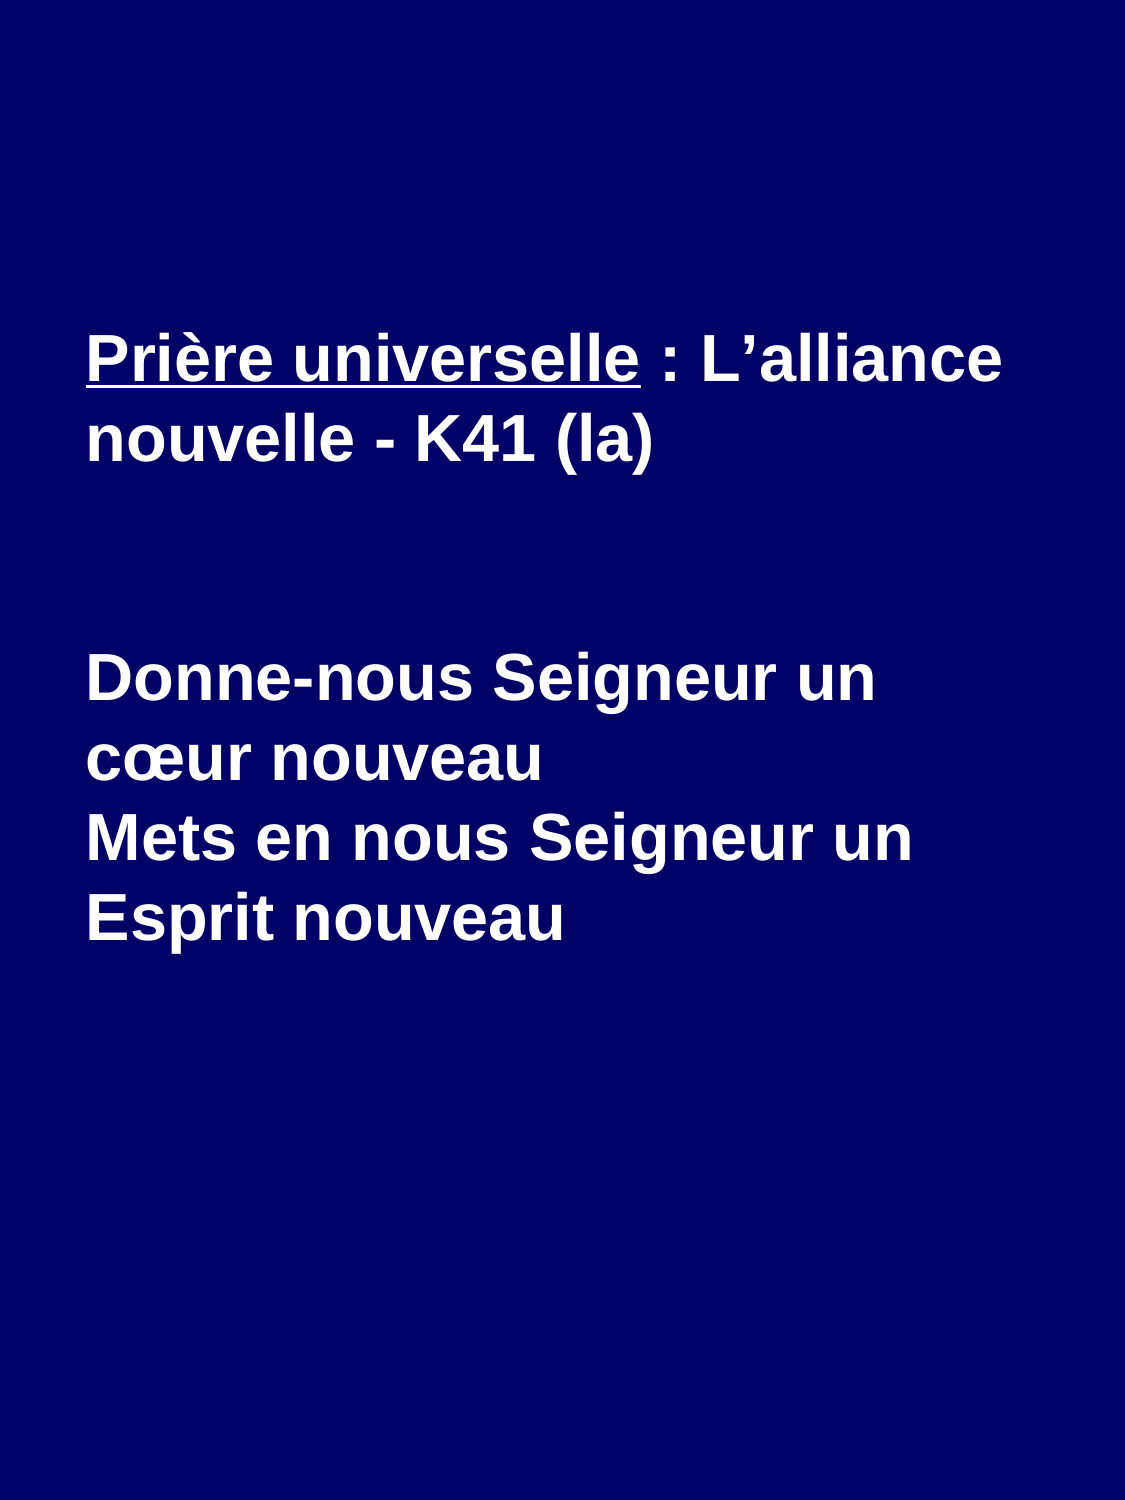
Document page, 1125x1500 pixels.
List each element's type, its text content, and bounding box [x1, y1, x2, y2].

text_box Prière universelle : L’alliance nouvelle - K41 (la) Donne-nous Seigneur un cœur nouveau Mets en nous Seigneur un Esprit nouveau [70, 306, 1040, 1202]
